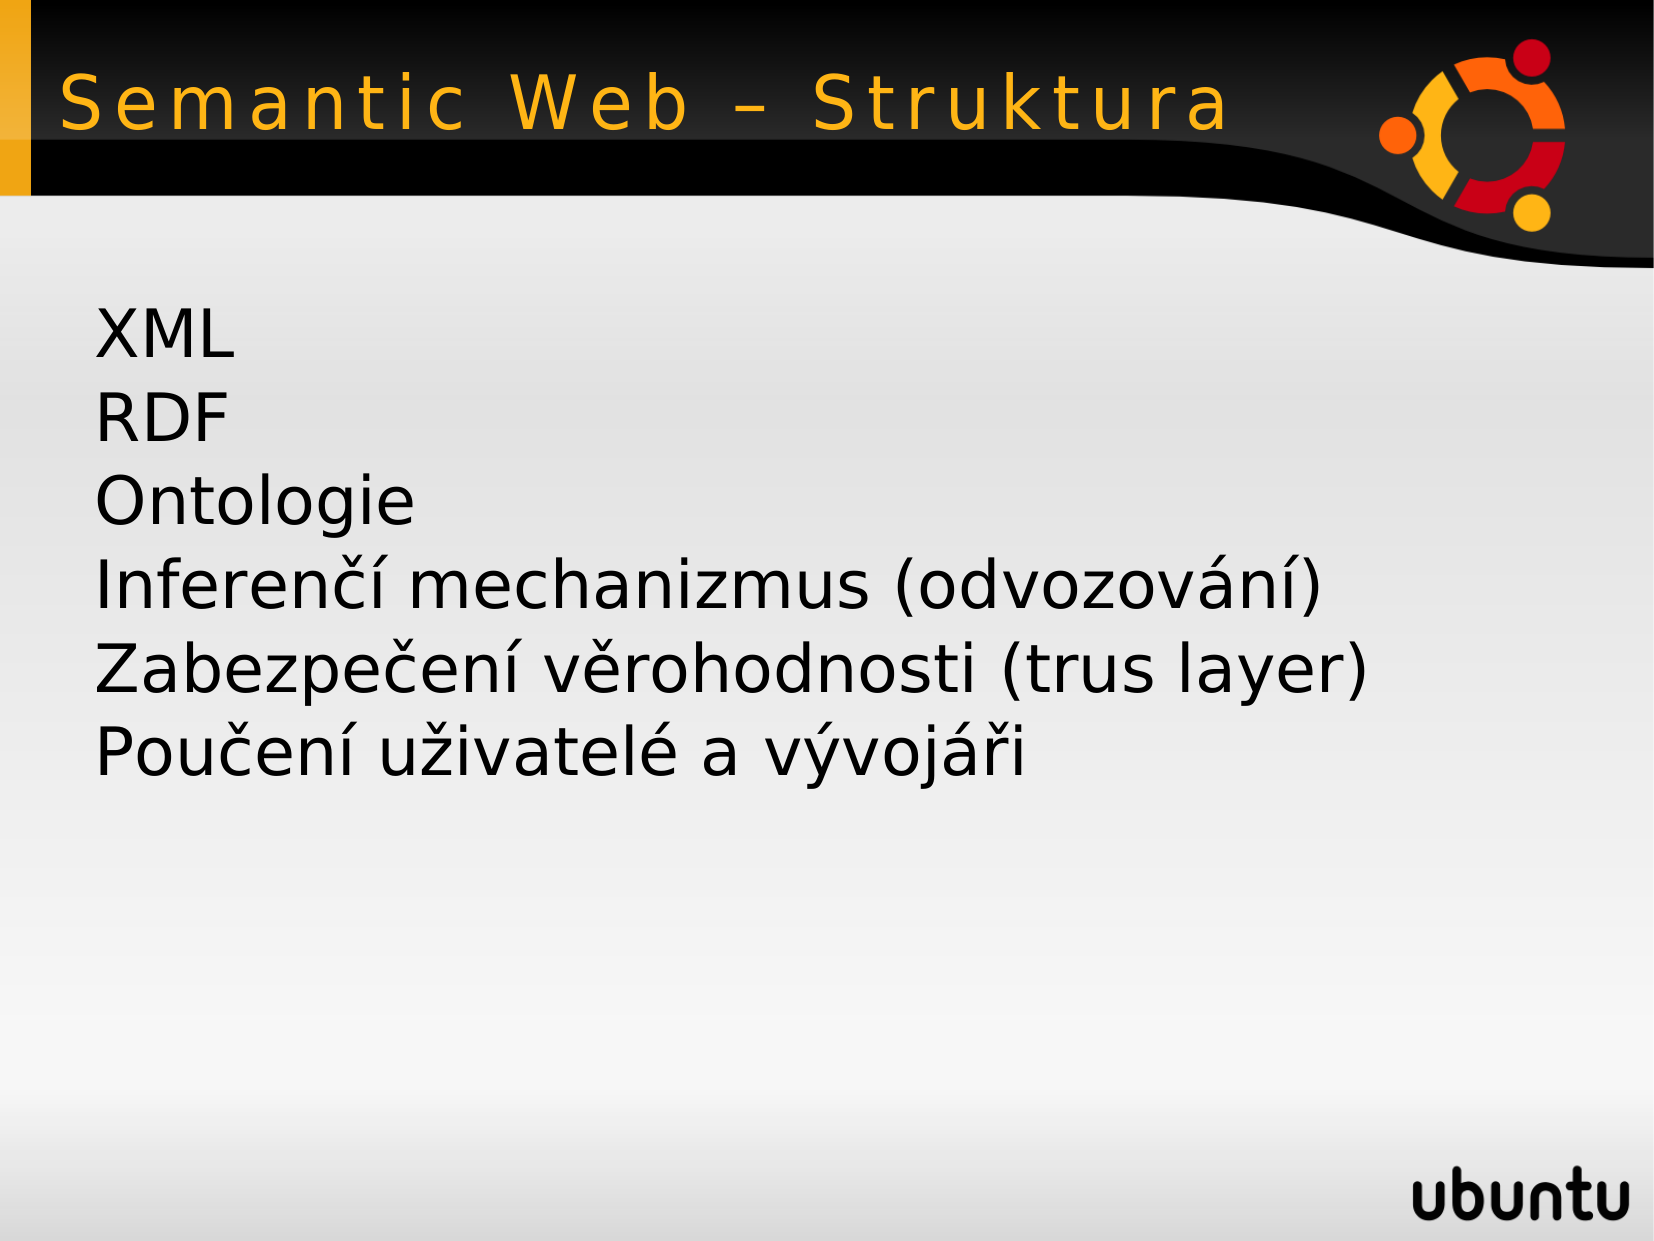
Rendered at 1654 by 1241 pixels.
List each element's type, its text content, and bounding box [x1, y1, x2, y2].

title Semantic Web – Struktura [59, 29, 1270, 178]
picture [0, 0, 1654, 1241]
list XML RDF Ontologie Inferenčí mechanizmus (odvozování) Zabezpečení věrohodnosti (trus layer) Poučení uživatelé a vývojáři [76, 295, 1565, 1114]
